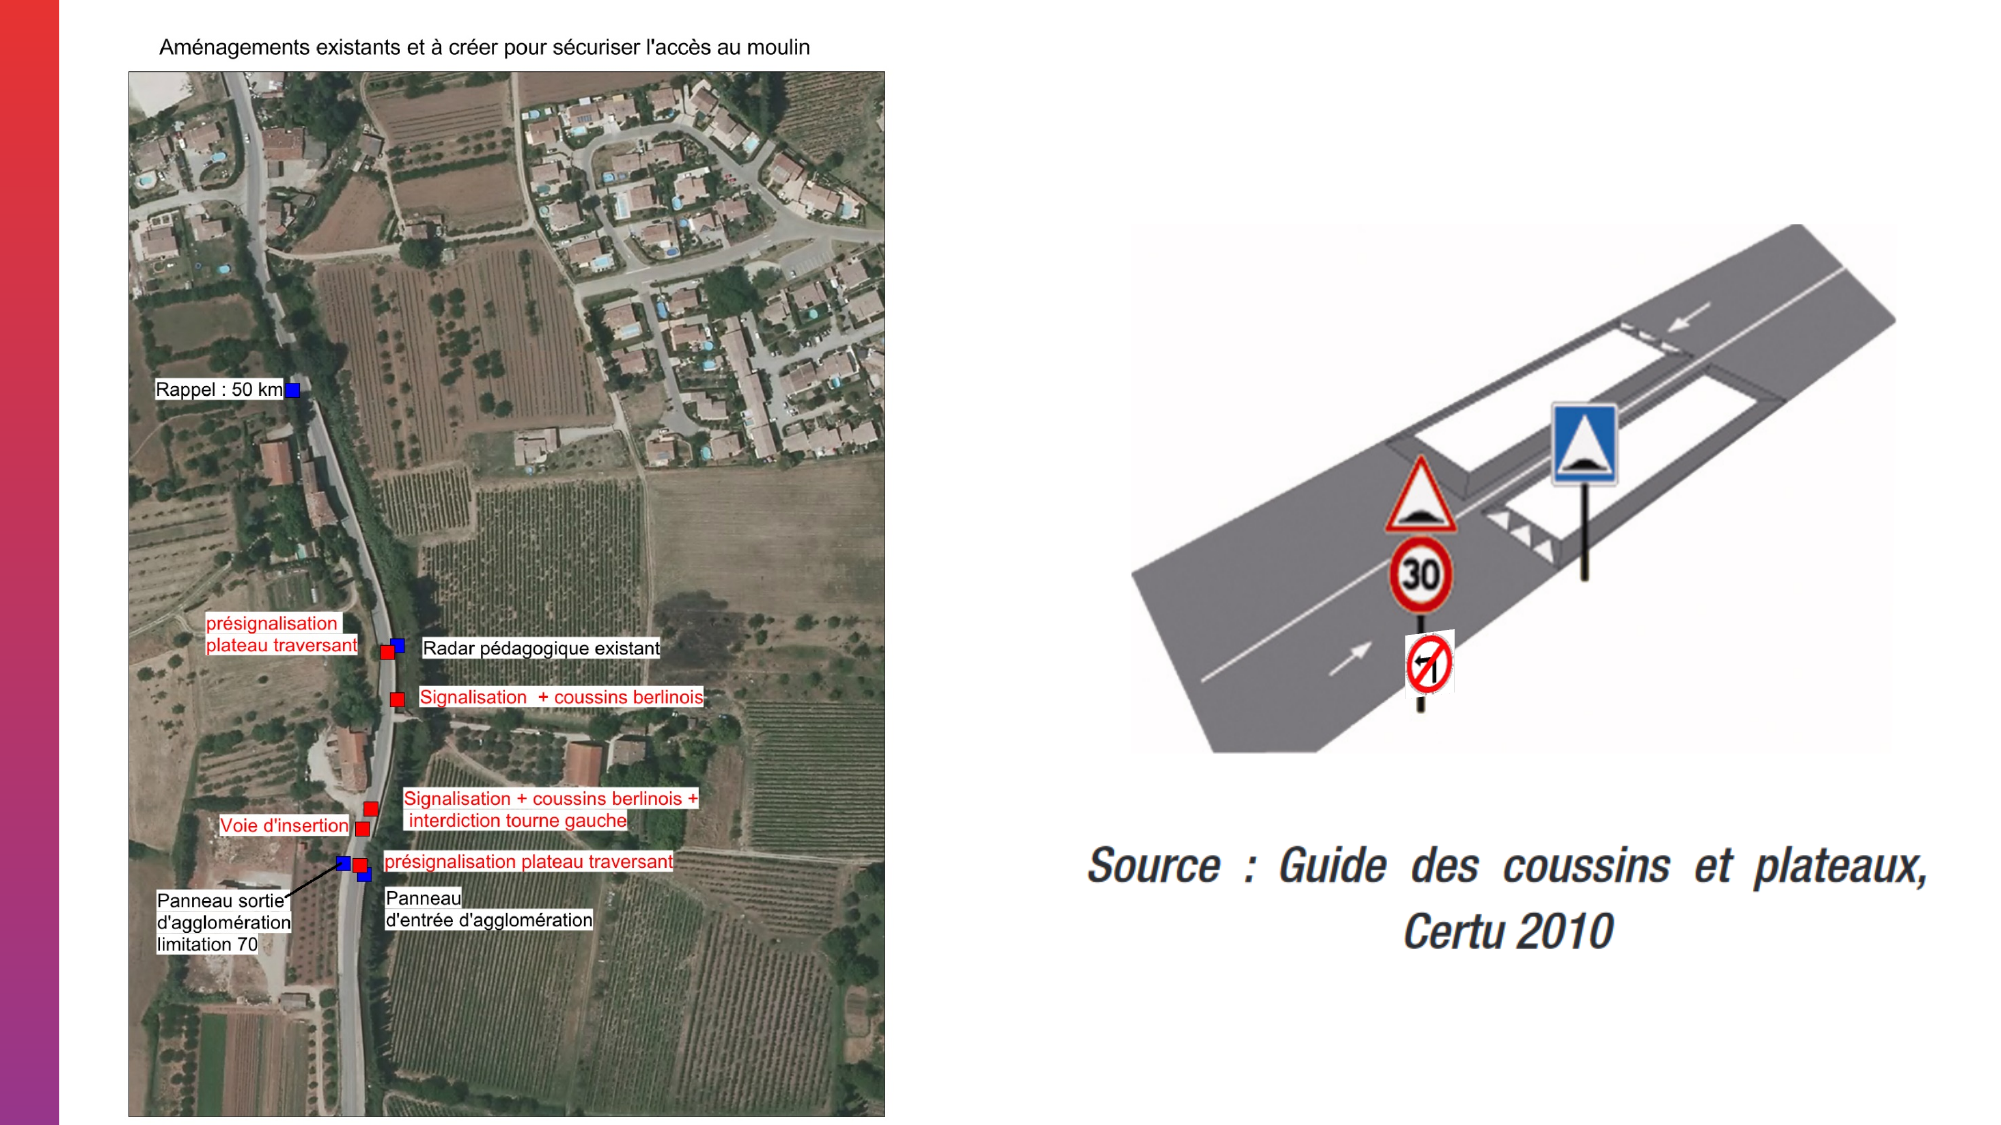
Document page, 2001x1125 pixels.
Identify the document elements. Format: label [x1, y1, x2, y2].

picture [994, 192, 1946, 1019]
picture [107, 10, 904, 1125]
